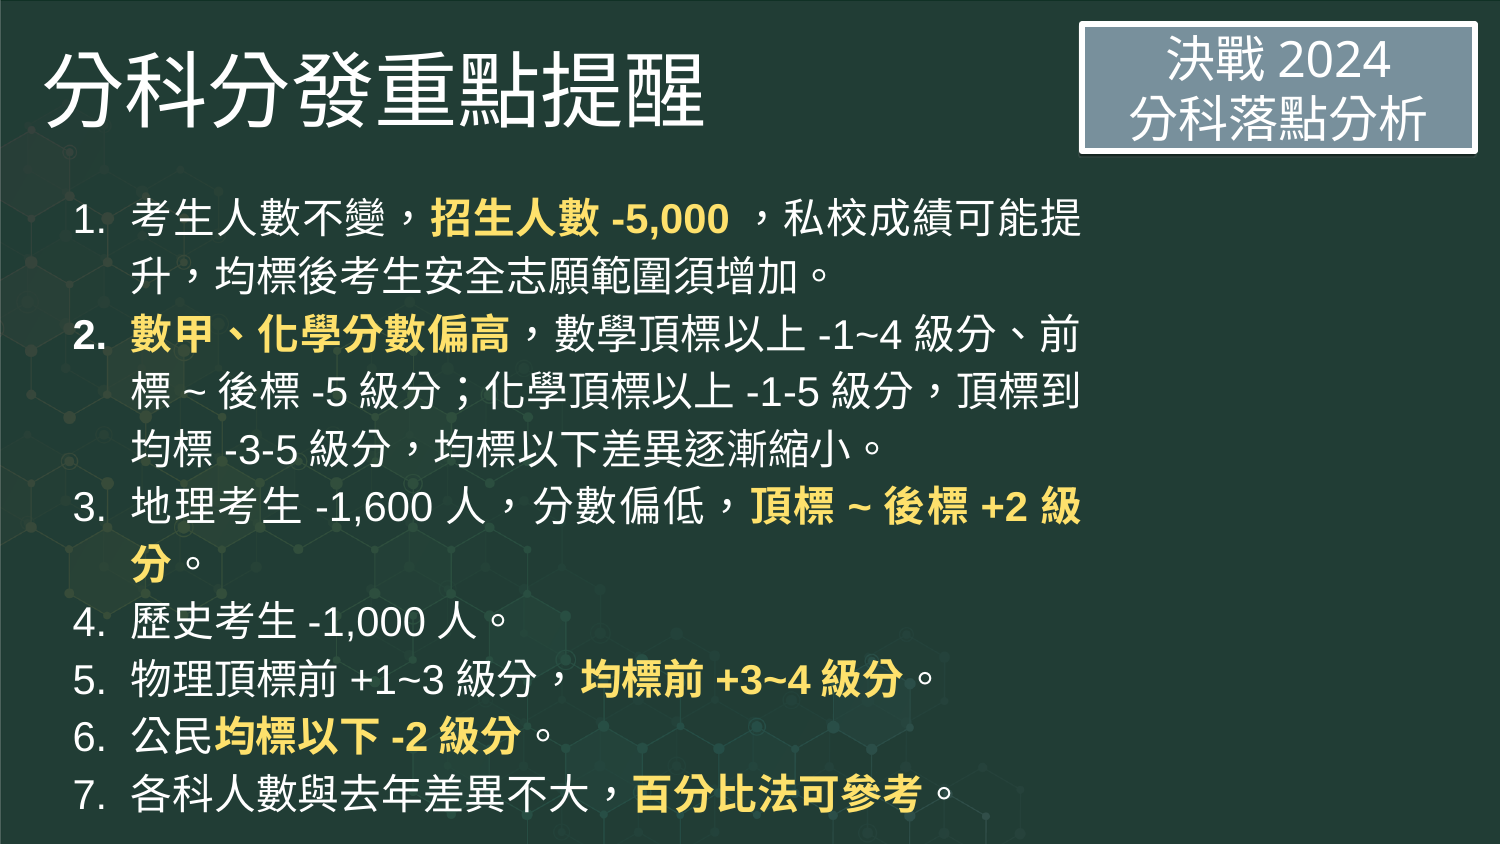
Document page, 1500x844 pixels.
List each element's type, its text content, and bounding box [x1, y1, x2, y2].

title 分科分發重點提醒 [26, 23, 1424, 165]
text_box 決戰2024 分科落點分析 [1081, 24, 1475, 151]
text_box 考生人數不變，招生人數-5,000，私校成績可能提升，均標後考生安全志願範圍須增加。 數甲、化學分數偏高，數學頂標以上-1~4級分、前標~後標-5級分；化學頂標以上-1-5級分，頂標到均標-3-5級分，均標以下差異逐漸縮小。 地理考生-1,600人，分數偏低，頂標~後標+2級分。 歷史考生-1,000人。 物理頂標前+1~3級分，均標前+3~4級分。 公民均標以下-2級分。 各科人數與去年差異不大，百分比法可參考。 [40, 169, 1097, 833]
picture [0, 0, 1500, 844]
